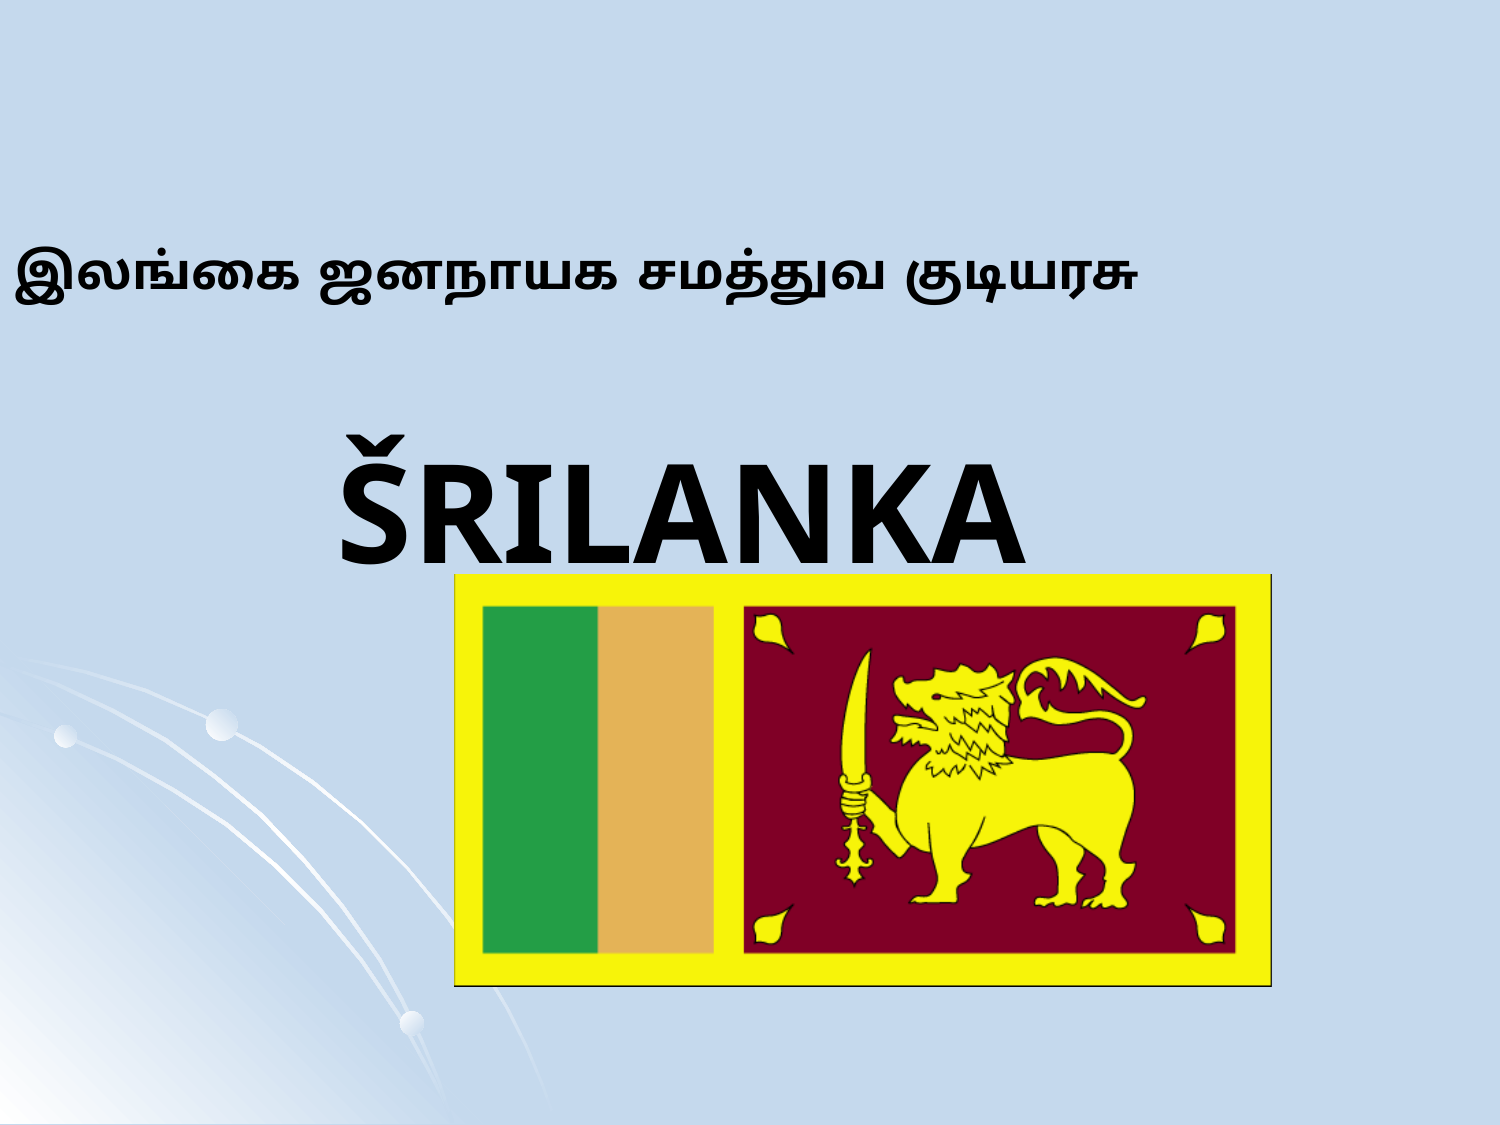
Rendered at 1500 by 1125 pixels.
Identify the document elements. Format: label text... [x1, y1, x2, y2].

text_box இலங்கை ஜனநாயக சமத்துவ குடியரசு [0, 231, 1500, 307]
picture [454, 574, 1275, 987]
title ŠRILANKA [135, 368, 1300, 561]
